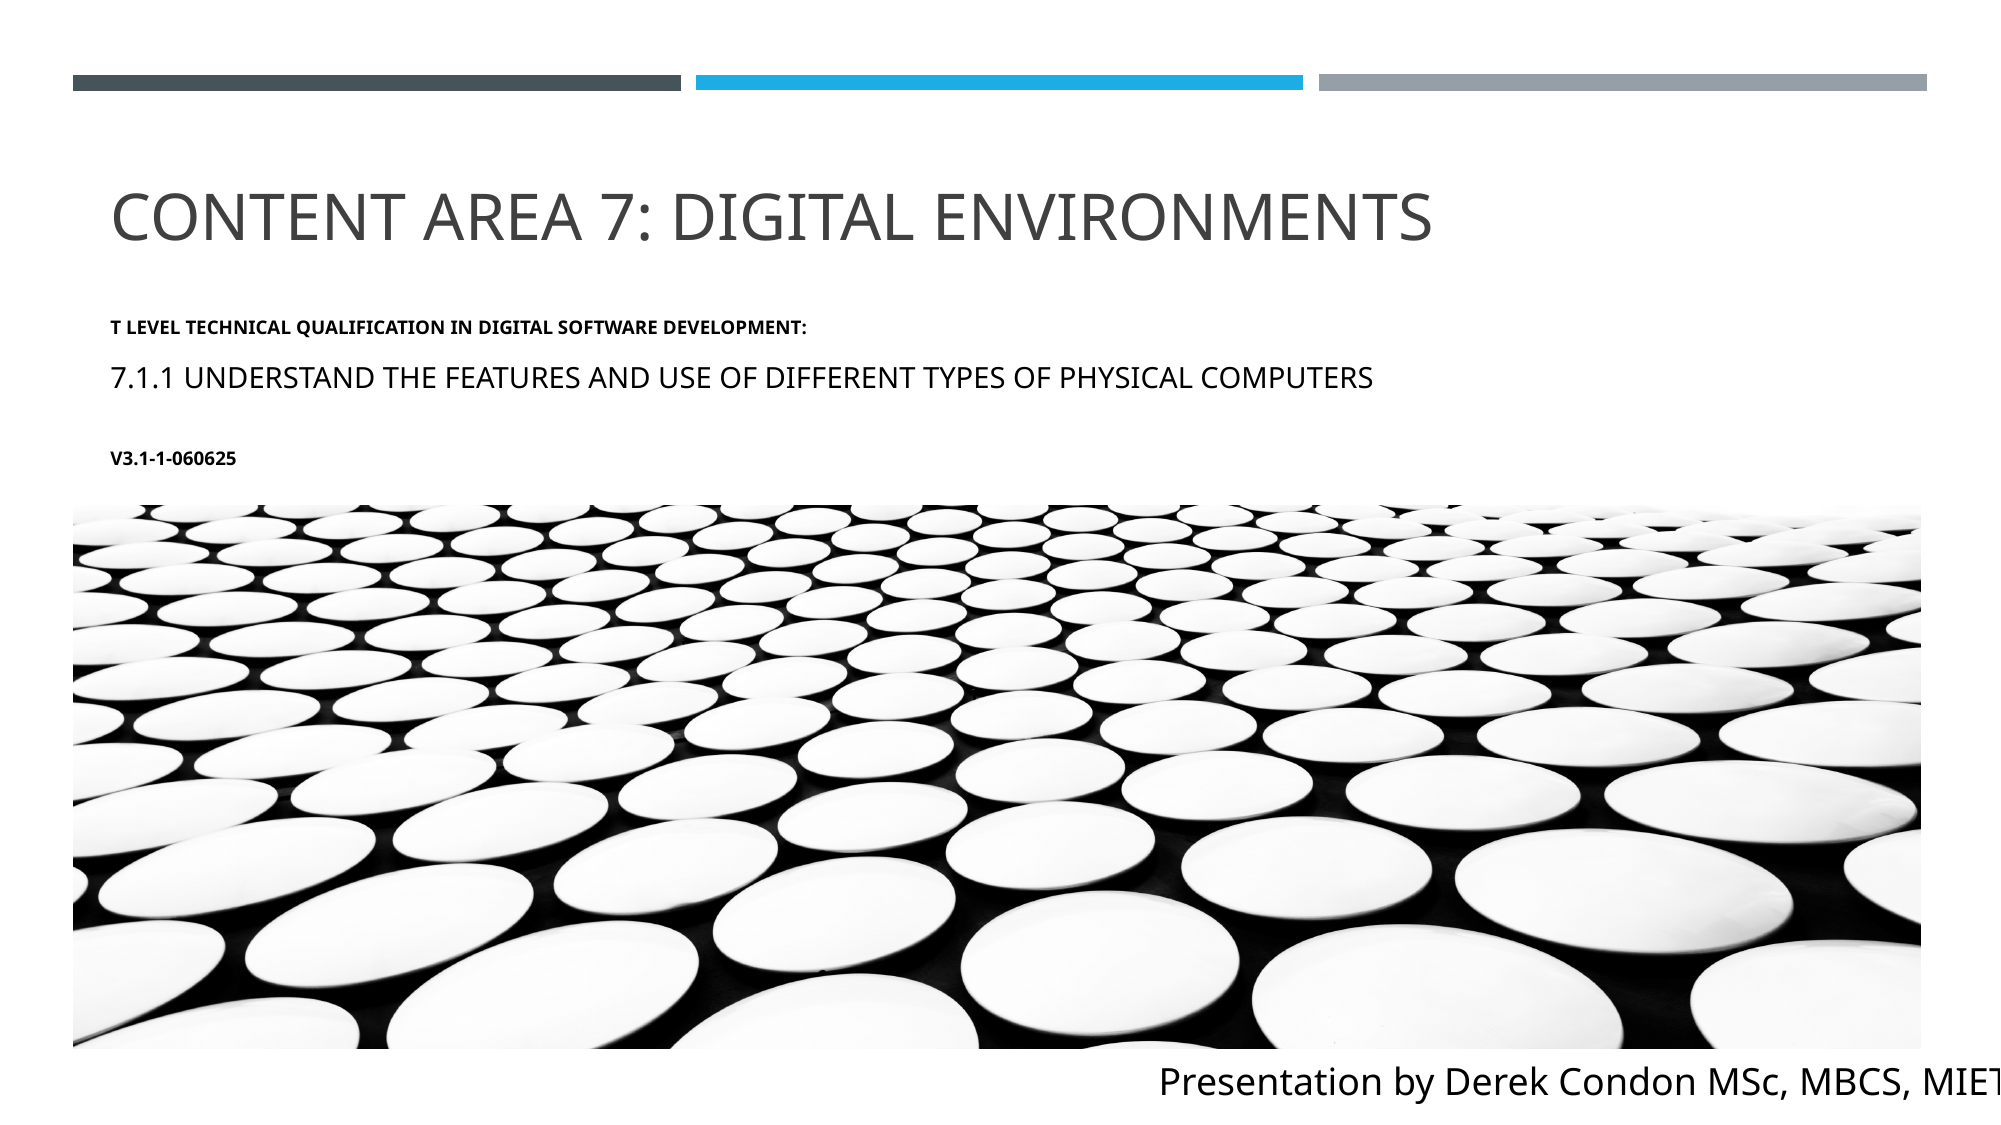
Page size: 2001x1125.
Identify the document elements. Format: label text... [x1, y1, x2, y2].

picture [73, 505, 1921, 1049]
subtitle T Level Technical Qualification in Digital software Development: 7.1.1 Understand the features and use of different types of physical computers V3.1-1-060625 [95, 306, 1899, 384]
title Content area 7: Digital environments [95, 167, 1899, 261]
text_box Presentation by Derek Condon MSc, MBCS, MIET [1143, 1050, 1953, 1125]
text_box [0, 0, 2000, 1125]
